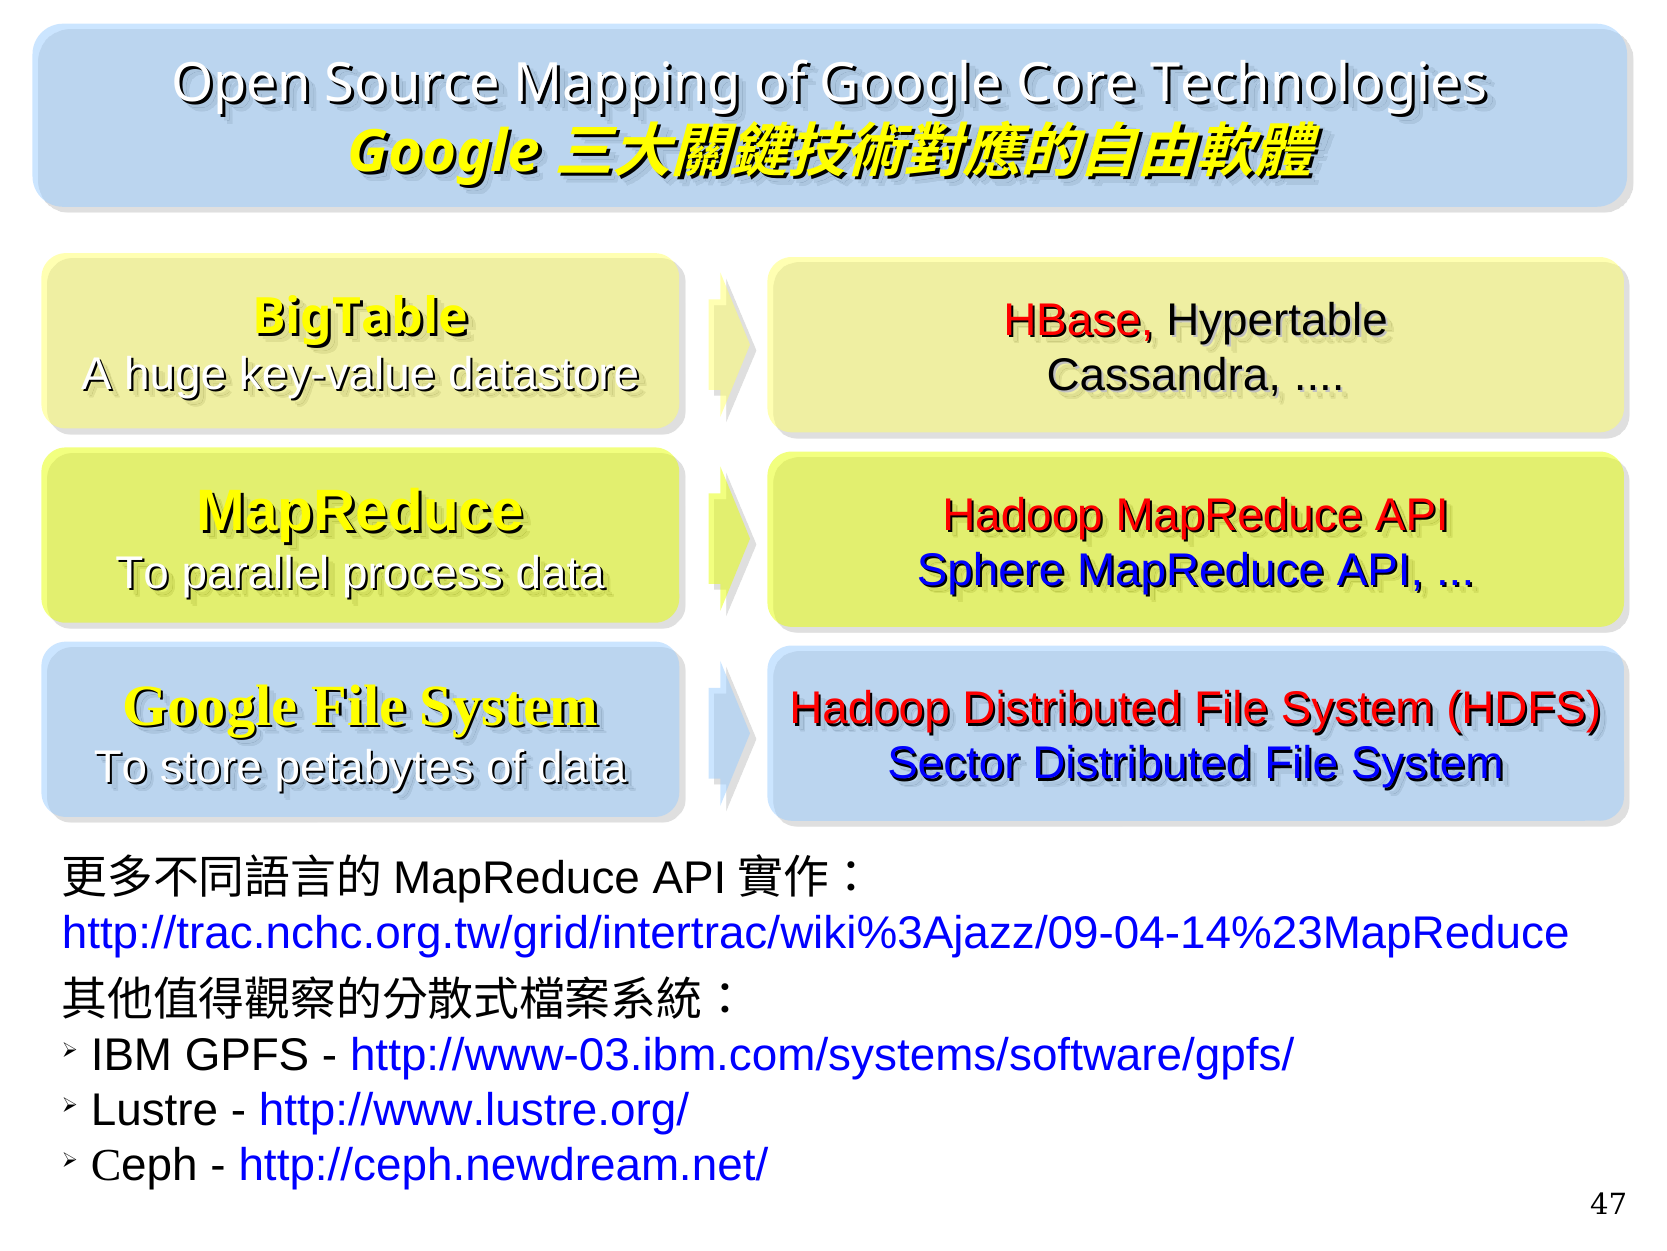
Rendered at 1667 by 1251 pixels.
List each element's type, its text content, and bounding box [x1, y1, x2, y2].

text_box BigTable A huge key-value datastore [41, 253, 680, 429]
text_box MapReduce To parallel process data [41, 447, 680, 623]
text_box 更多不同語言的MapReduce API實作： http://trac.nchc.org.tw/grid/intertrac/wiki%3Ajazz/09-04-14%23MapReduce 其他值得觀察的分散式檔案系統： IBM GPFS - http://www-03.ibm.com/systems/software/gpfs/ Lustre - http://www.lustre.org/ Ceph - http://ceph.newdream.net/ [47, 840, 1642, 1198]
text_box [708, 660, 751, 806]
text_box HBase, Hypertable Cassandra, .... [767, 257, 1625, 433]
text_box [708, 466, 751, 611]
text_box Hadoop MapReduce API Sphere MapReduce API, ... [767, 451, 1625, 627]
text_box Google File System To store petabytes of data [41, 641, 680, 817]
text_box Open Source Mapping of Google Core Technologies Google三大關鍵技術對應的自由軟體 [32, 23, 1628, 207]
text_box Hadoop Distributed File System (HDFS) Sector Distributed File System [767, 645, 1625, 821]
text_box [708, 272, 751, 417]
